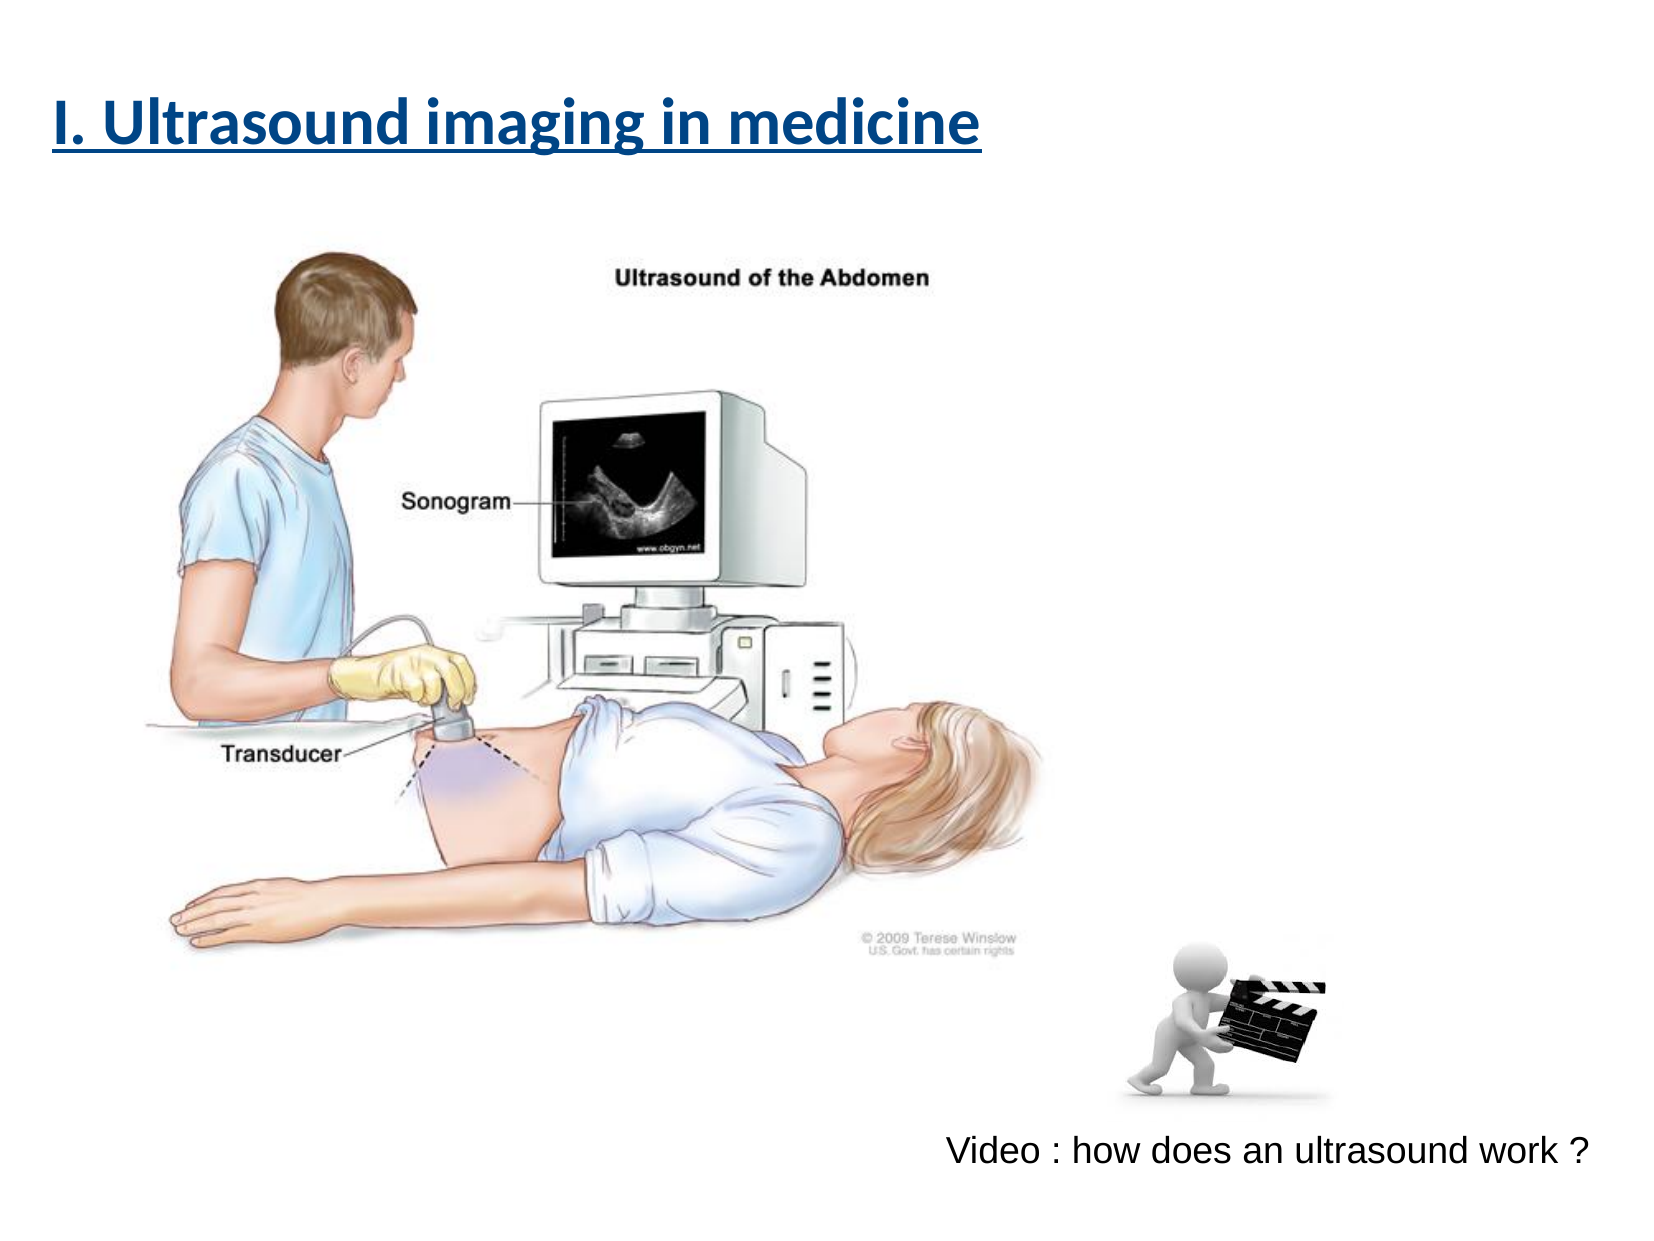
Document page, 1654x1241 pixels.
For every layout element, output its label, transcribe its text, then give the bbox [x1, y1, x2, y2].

picture [1107, 911, 1344, 1121]
picture [118, 231, 1059, 975]
text_box Video : how does an ultrasound work ? [931, 1121, 1604, 1179]
text_box I. Ultrasound imaging in medicine [37, 87, 1500, 184]
